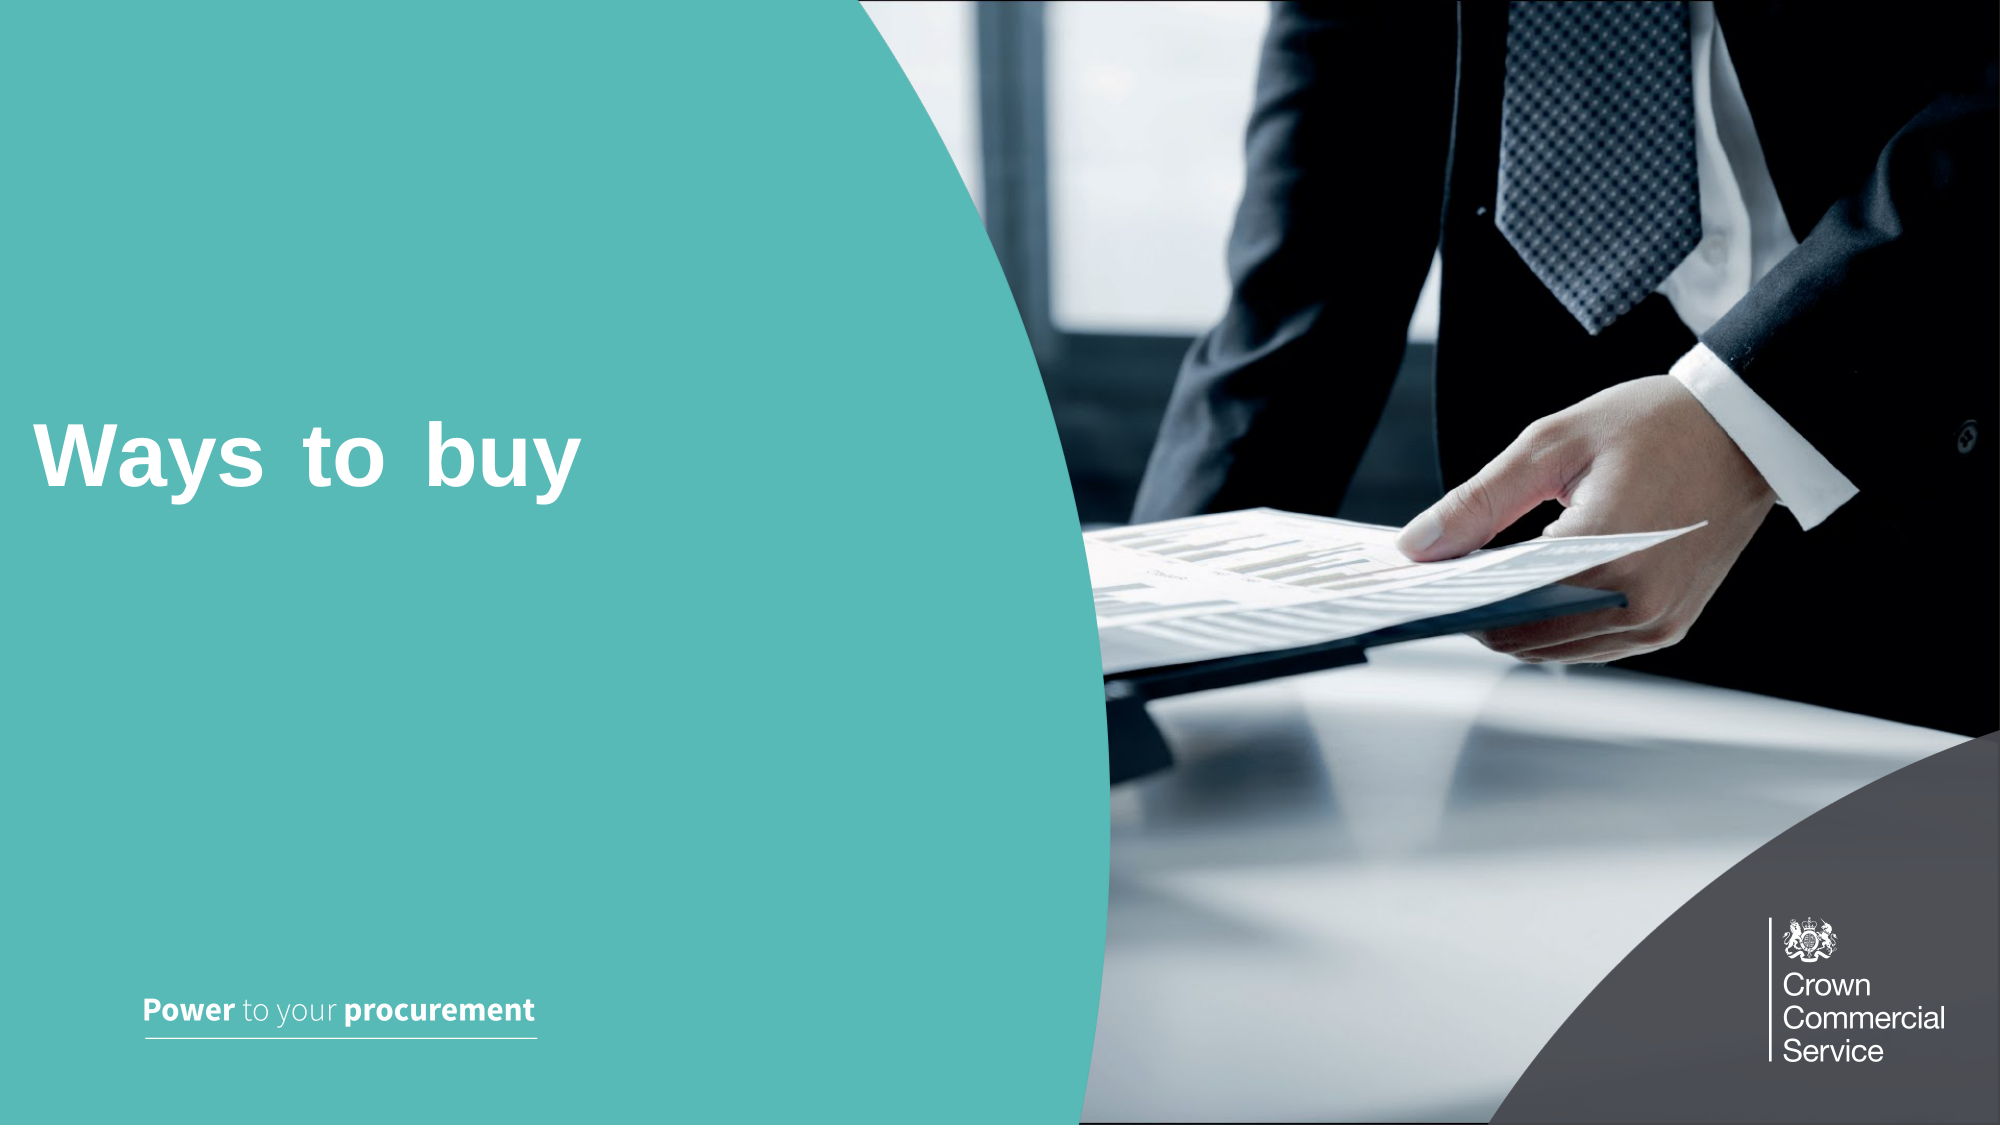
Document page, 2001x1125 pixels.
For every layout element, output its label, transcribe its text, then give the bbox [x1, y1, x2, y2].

title Ways to buy [31, 288, 1005, 853]
picture [0, 0, 2000, 1125]
